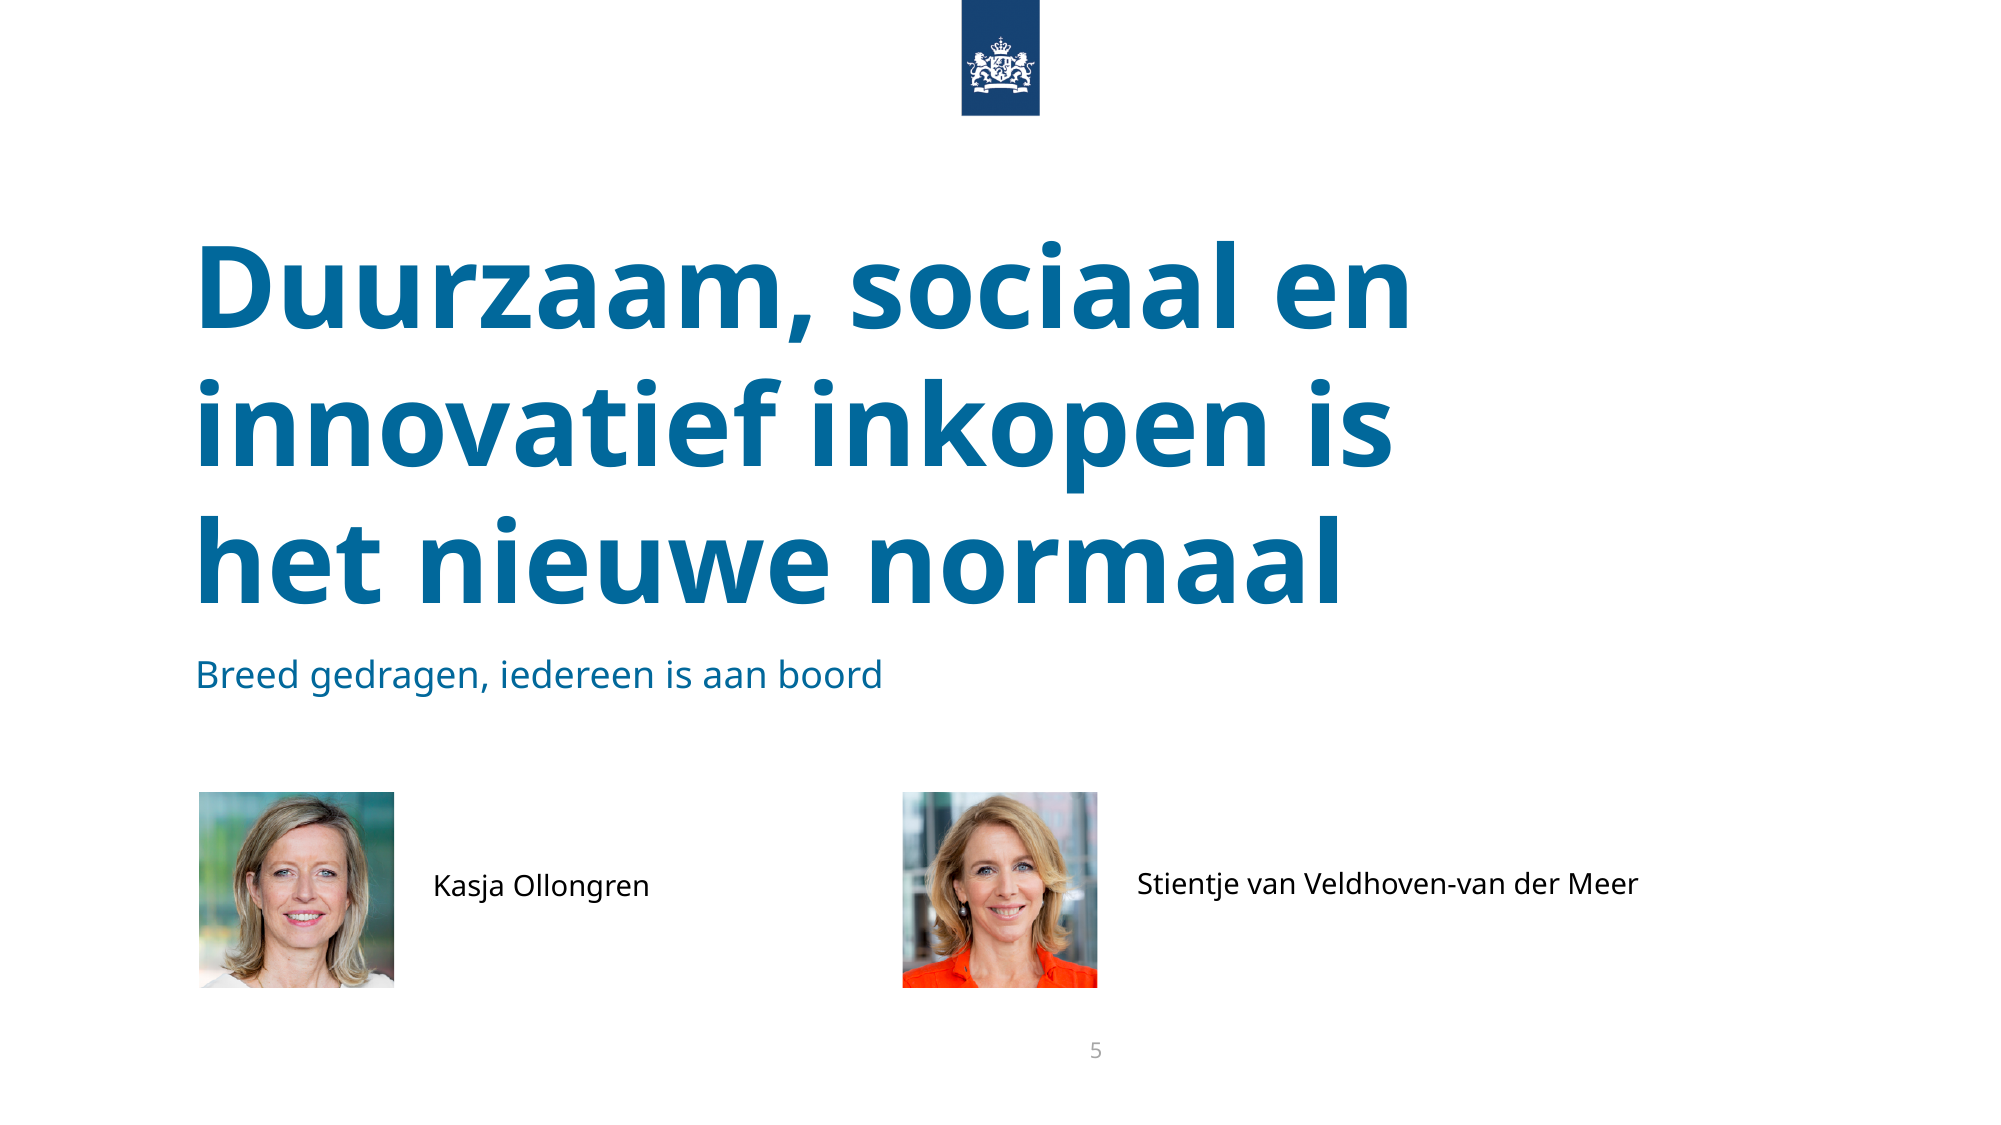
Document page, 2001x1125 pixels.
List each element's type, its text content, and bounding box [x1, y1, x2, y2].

picture [199, 792, 395, 988]
text_box 5 [1074, 1020, 1897, 1074]
picture [902, 792, 1098, 988]
text_box Kasja Ollongren [417, 859, 791, 922]
title Duurzaam, sociaal en innovatief inkopen is het nieuwe normaal [177, 206, 1615, 660]
text_box Breed gedragen, iedereen is aan boord [180, 643, 1311, 720]
text_box Stientje van Veldhoven-van der Meer [1121, 858, 1870, 920]
